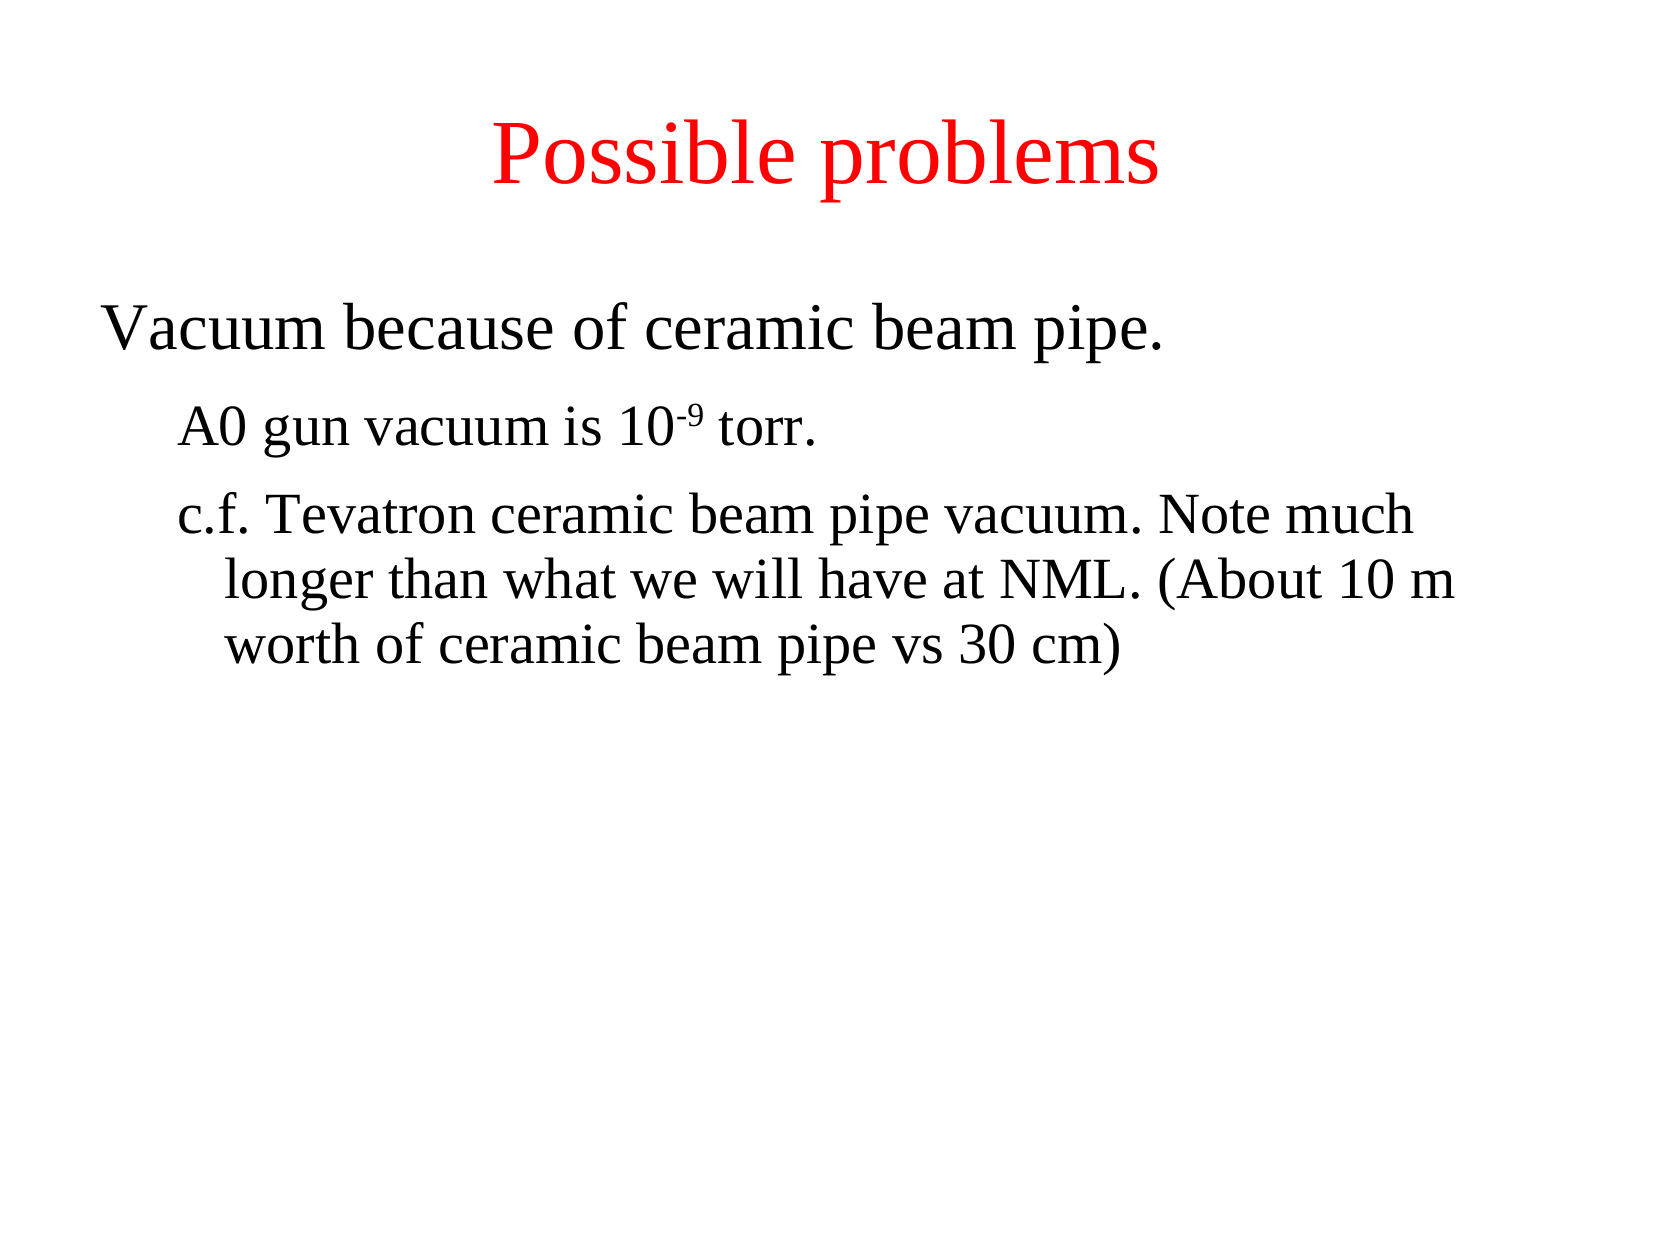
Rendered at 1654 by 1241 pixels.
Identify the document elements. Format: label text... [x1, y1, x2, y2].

list Vacuum because of ceramic beam pipe. A0 gun vacuum is 10-9 torr. c.f. Tevatron ceramic beam pipe vacuum. Note much longer than what we will have at NML. (About 10 m worth of ceramic beam pipe vs 30 cm) [82, 290, 1571, 1094]
title Possible problems [82, 56, 1571, 250]
